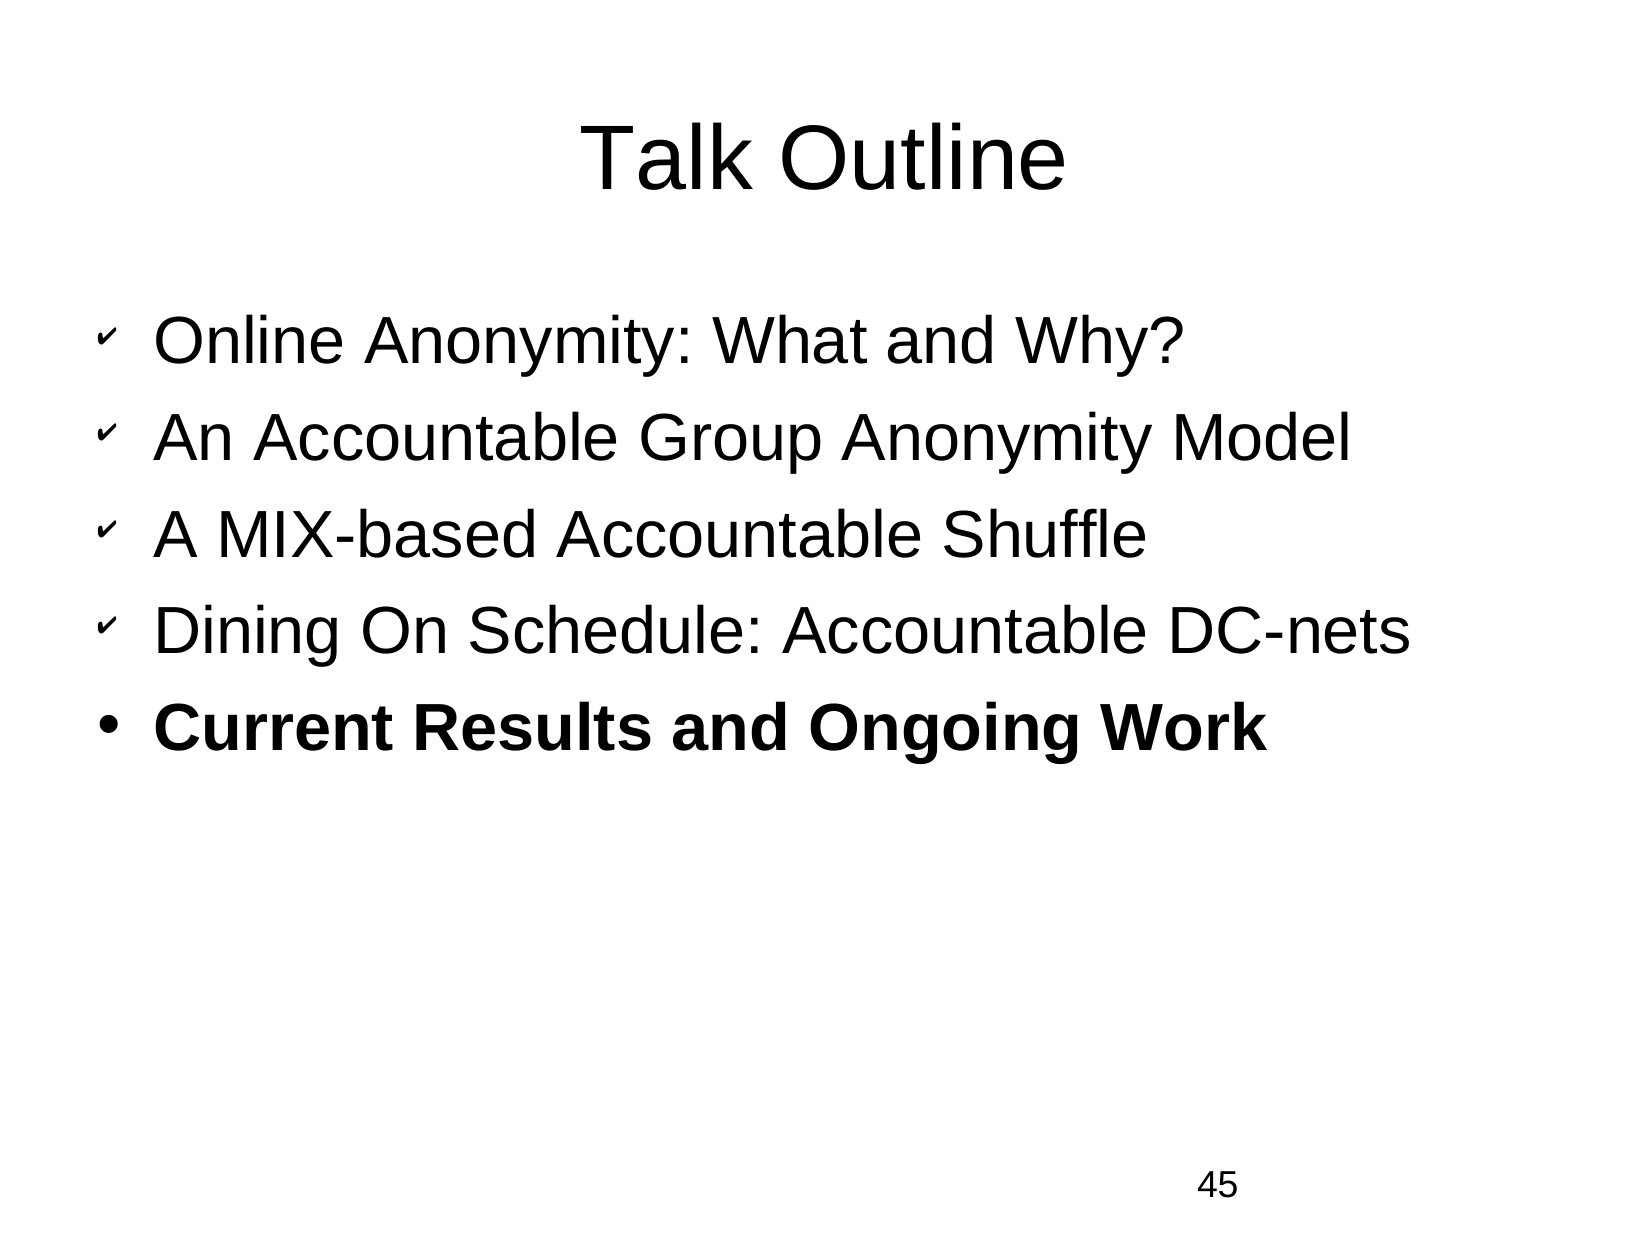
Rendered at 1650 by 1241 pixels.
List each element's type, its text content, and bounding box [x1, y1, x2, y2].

list Online Anonymity: What and Why? An Accountable Group Anonymity Model A MIX-based Accountable Shuffle Dining On Schedule: Accountable DC-nets Current Results and Ongoing Work [82, 289, 1568, 1109]
title Talk Outline [82, 49, 1568, 257]
